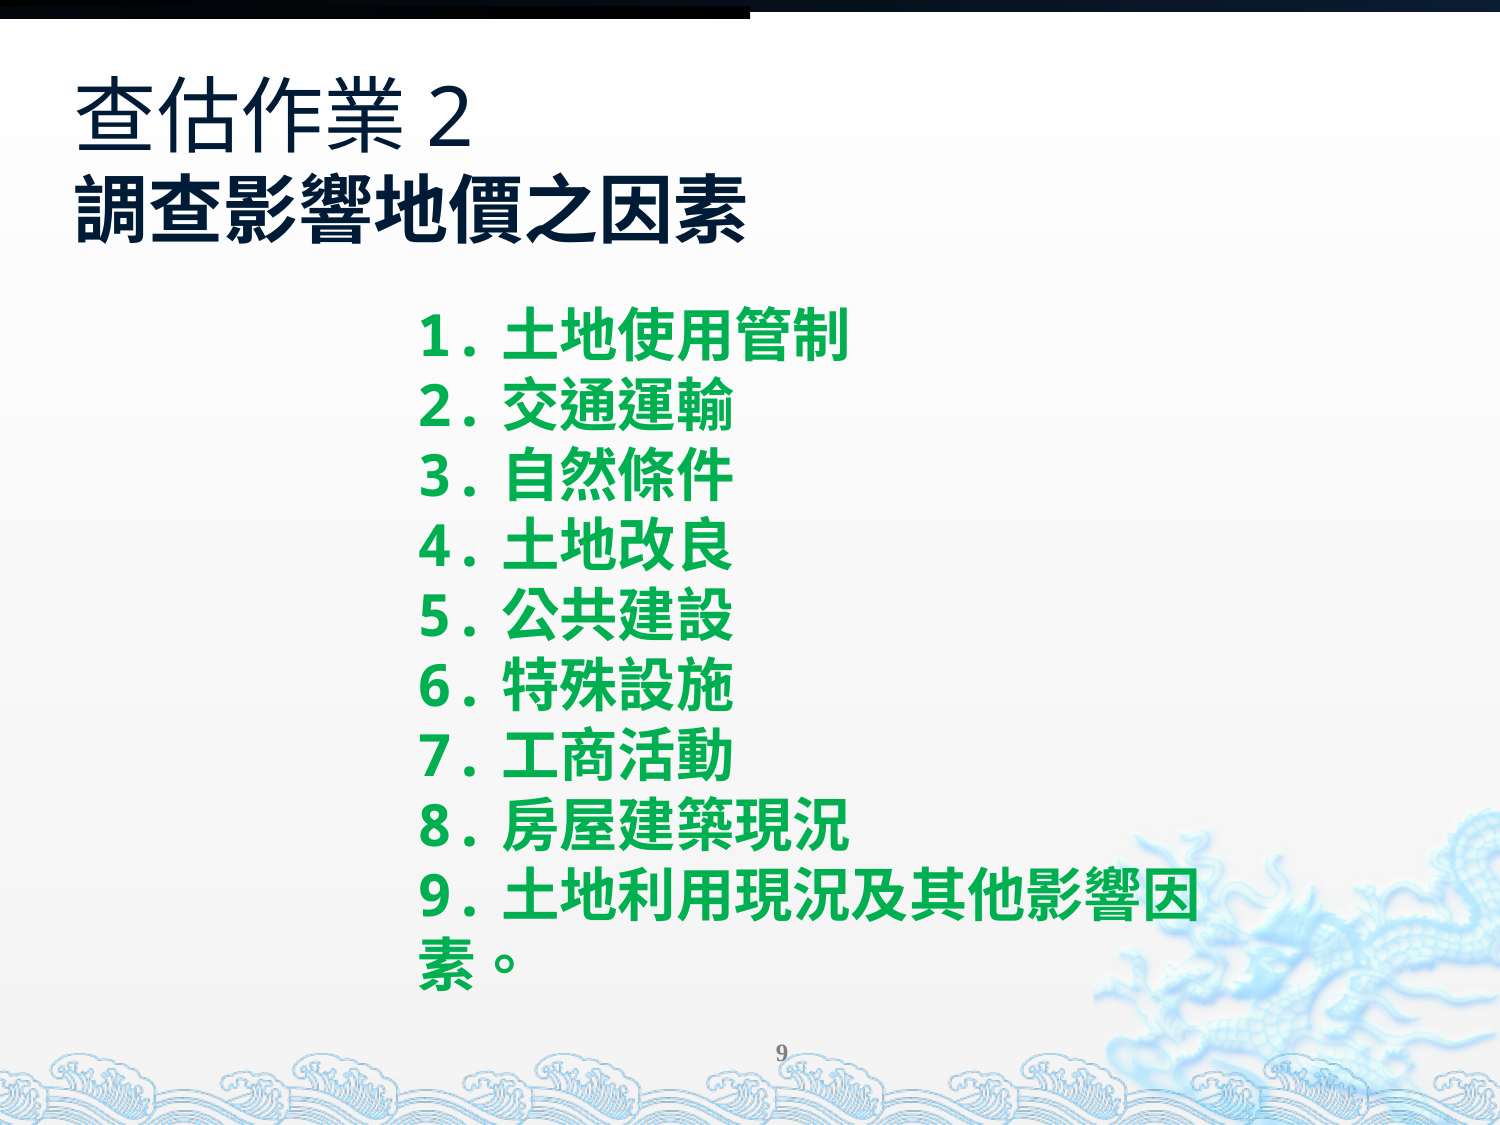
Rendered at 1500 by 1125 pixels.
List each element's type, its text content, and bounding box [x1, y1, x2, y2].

text_box 查估作業2 調查影響地價之因素 [41, 55, 1423, 260]
text_box 1.土地使用管制 2.交通運輸 3.自然條件 4.土地改良 5.公共建設 6.特殊設施 7.工商活動 8.房屋建築現況 9.土地利用現況及其他影響因素。 [252, 291, 1258, 1006]
text_box 9 [710, 1029, 854, 1074]
